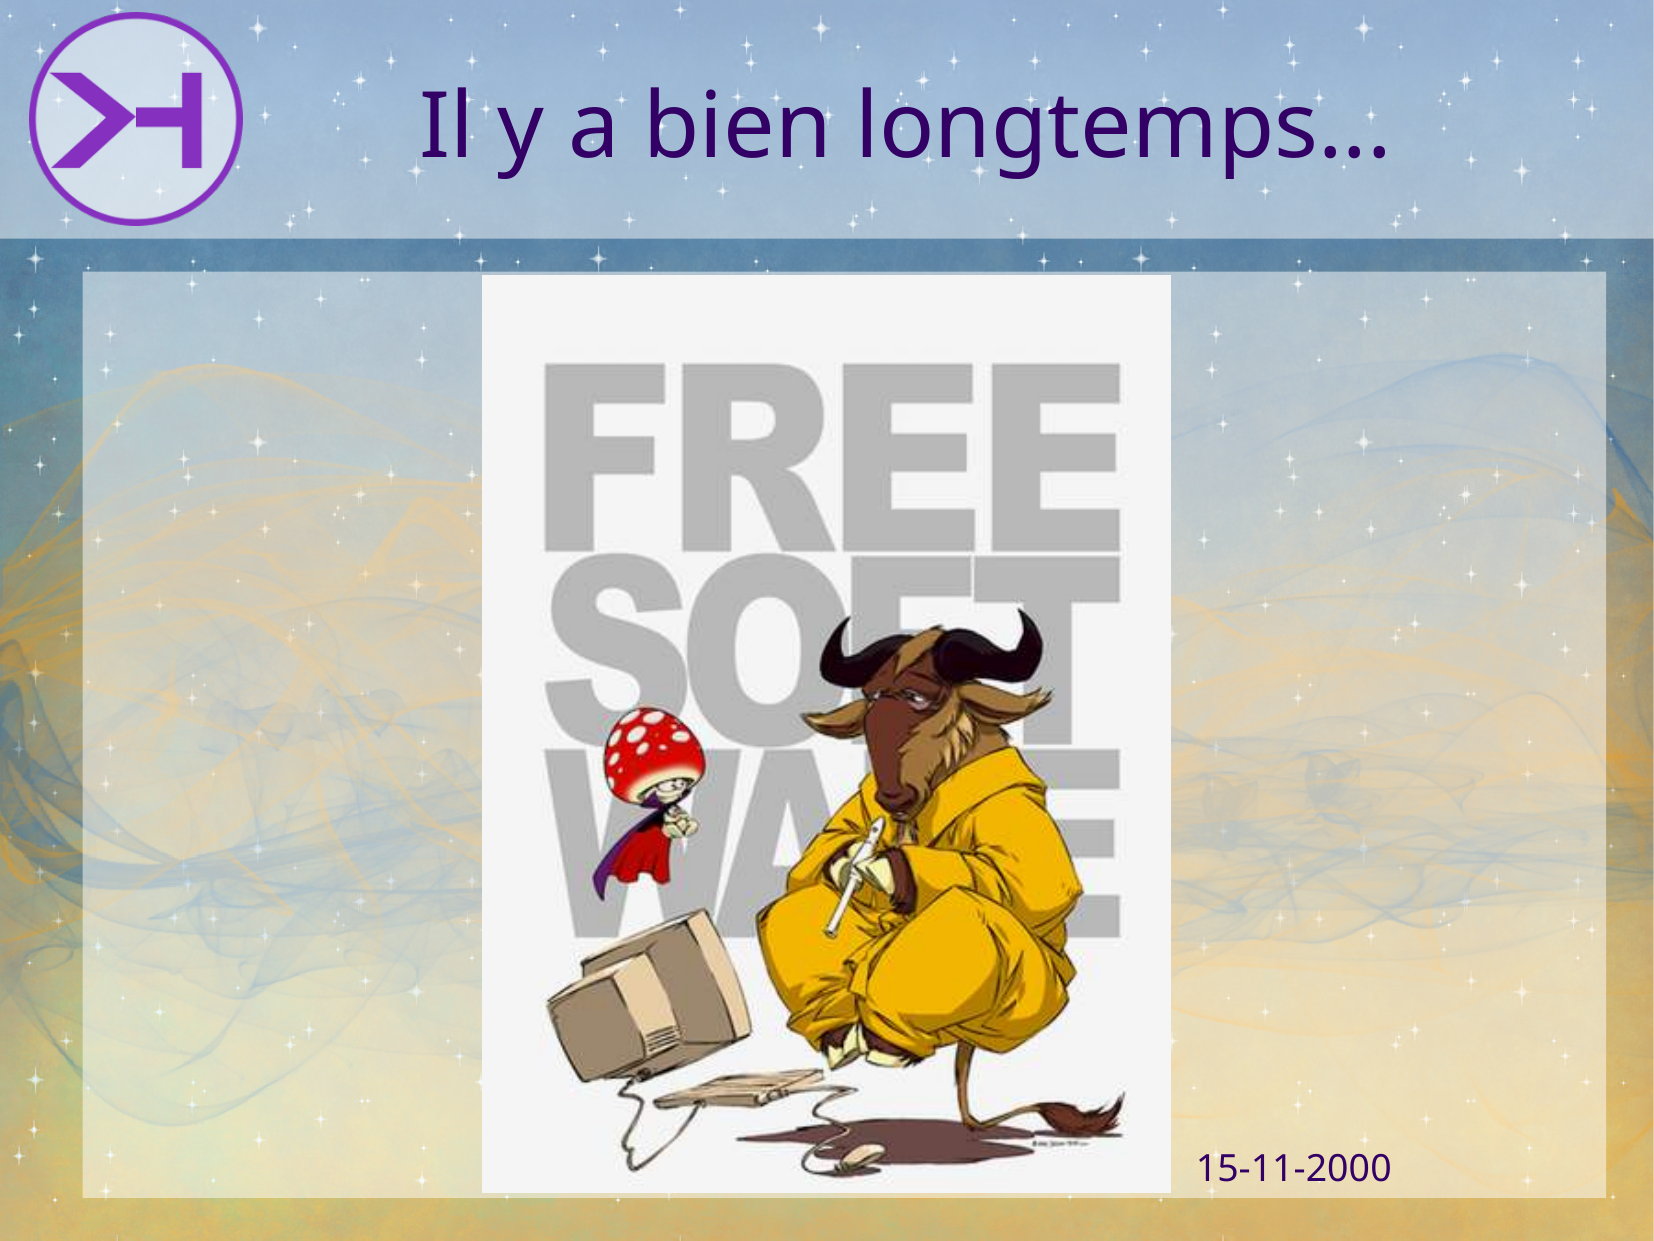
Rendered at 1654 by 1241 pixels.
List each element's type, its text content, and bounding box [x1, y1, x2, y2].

picture [0, 239, 1654, 1241]
text_box 15-11-2000 [1181, 1133, 1571, 1233]
picture [29, 12, 243, 226]
title Il y a bien longtemps... [242, 18, 1571, 226]
